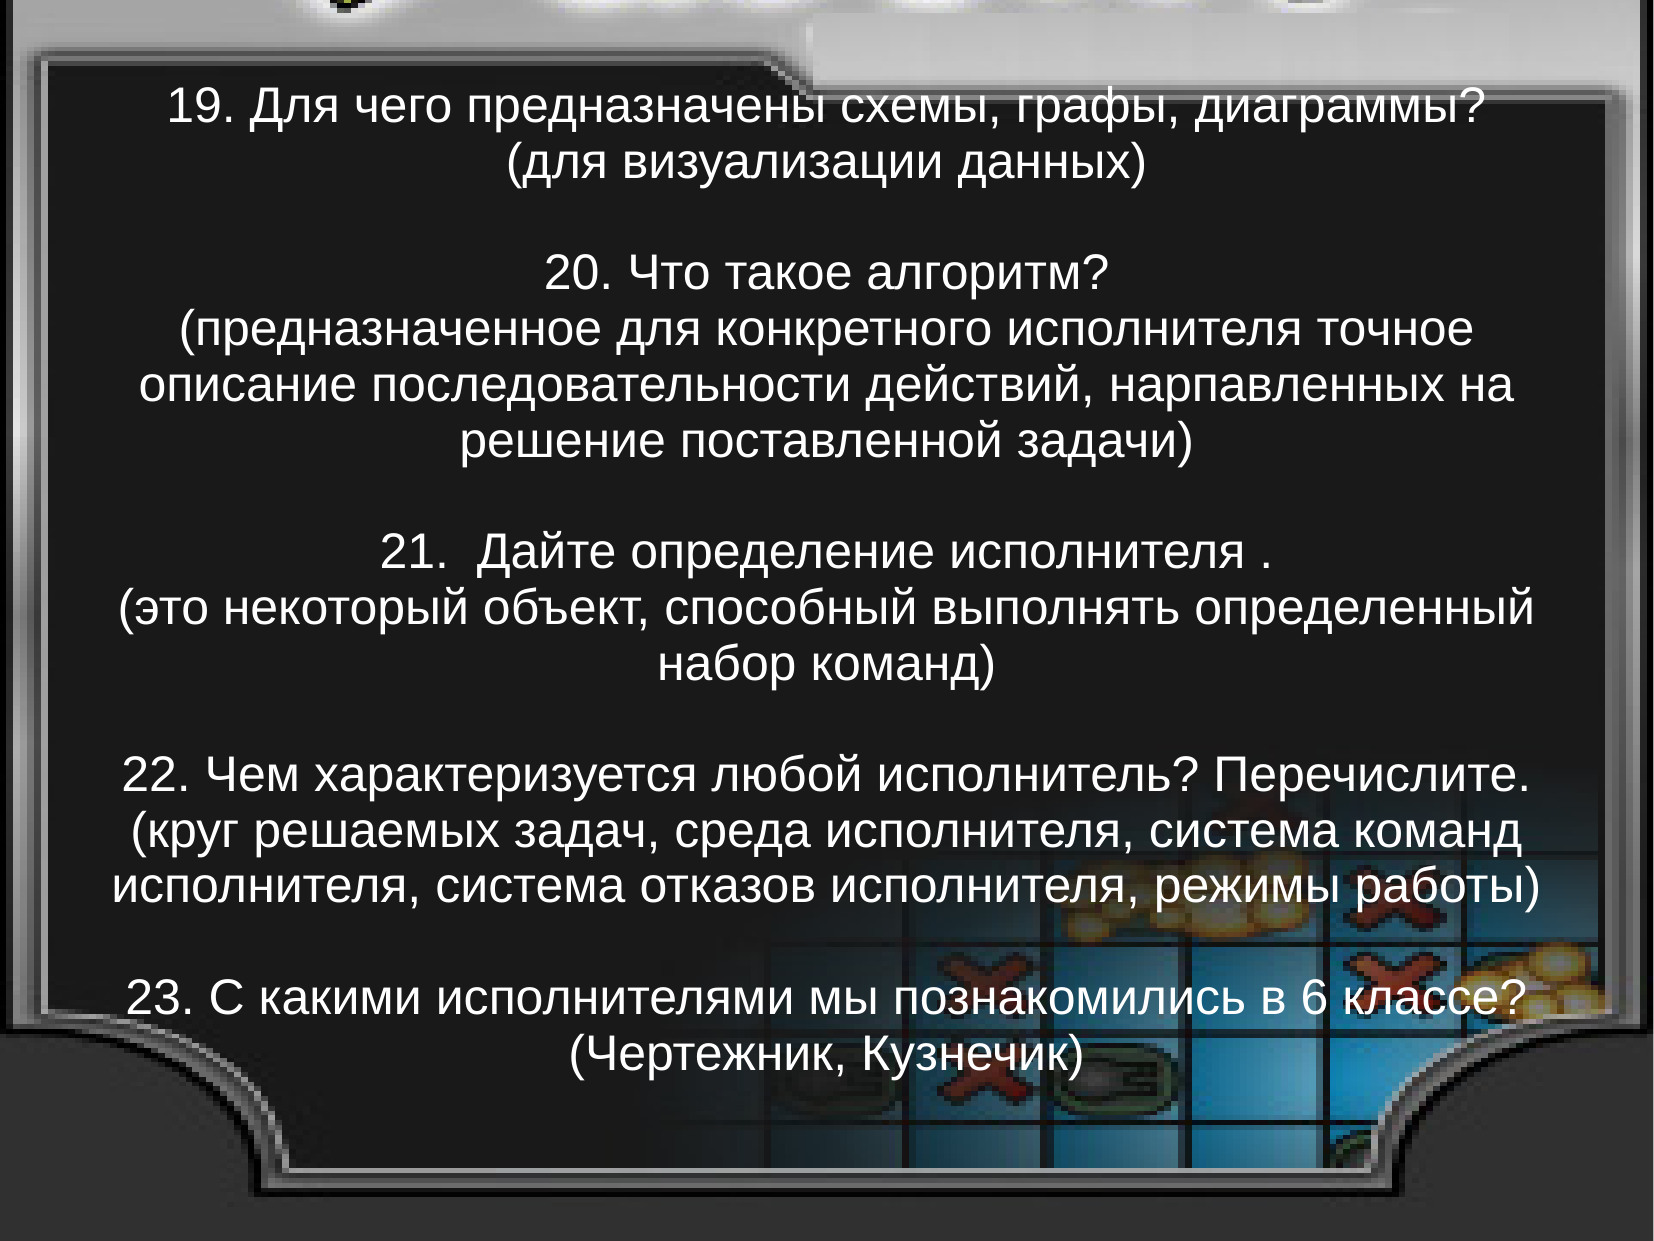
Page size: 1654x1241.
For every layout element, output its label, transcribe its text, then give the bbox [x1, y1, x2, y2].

picture [0, 0, 1654, 1241]
subtitle 19. Для чего предназначены схемы, графы, диаграммы? (для визуализации данных) 20. Что такое алгоритм? (предназначенное для конкретного исполнителя точное описание последовательности действий, нарпавленных на решение поставленной задачи) 21. Дайте определение исполнителя . (это некоторый объект, способный выполнять определенный набор команд) 22. Чем характеризуется любой исполнитель? Перечислите. (круг решаемых задач, среда исполнителя, система команд исполнителя, система отказов исполнителя, режимы работы) 23. С какими исполнителями мы познакомились в 6 классе? (Чертежник, Кузнечик) [82, 49, 1571, 1109]
